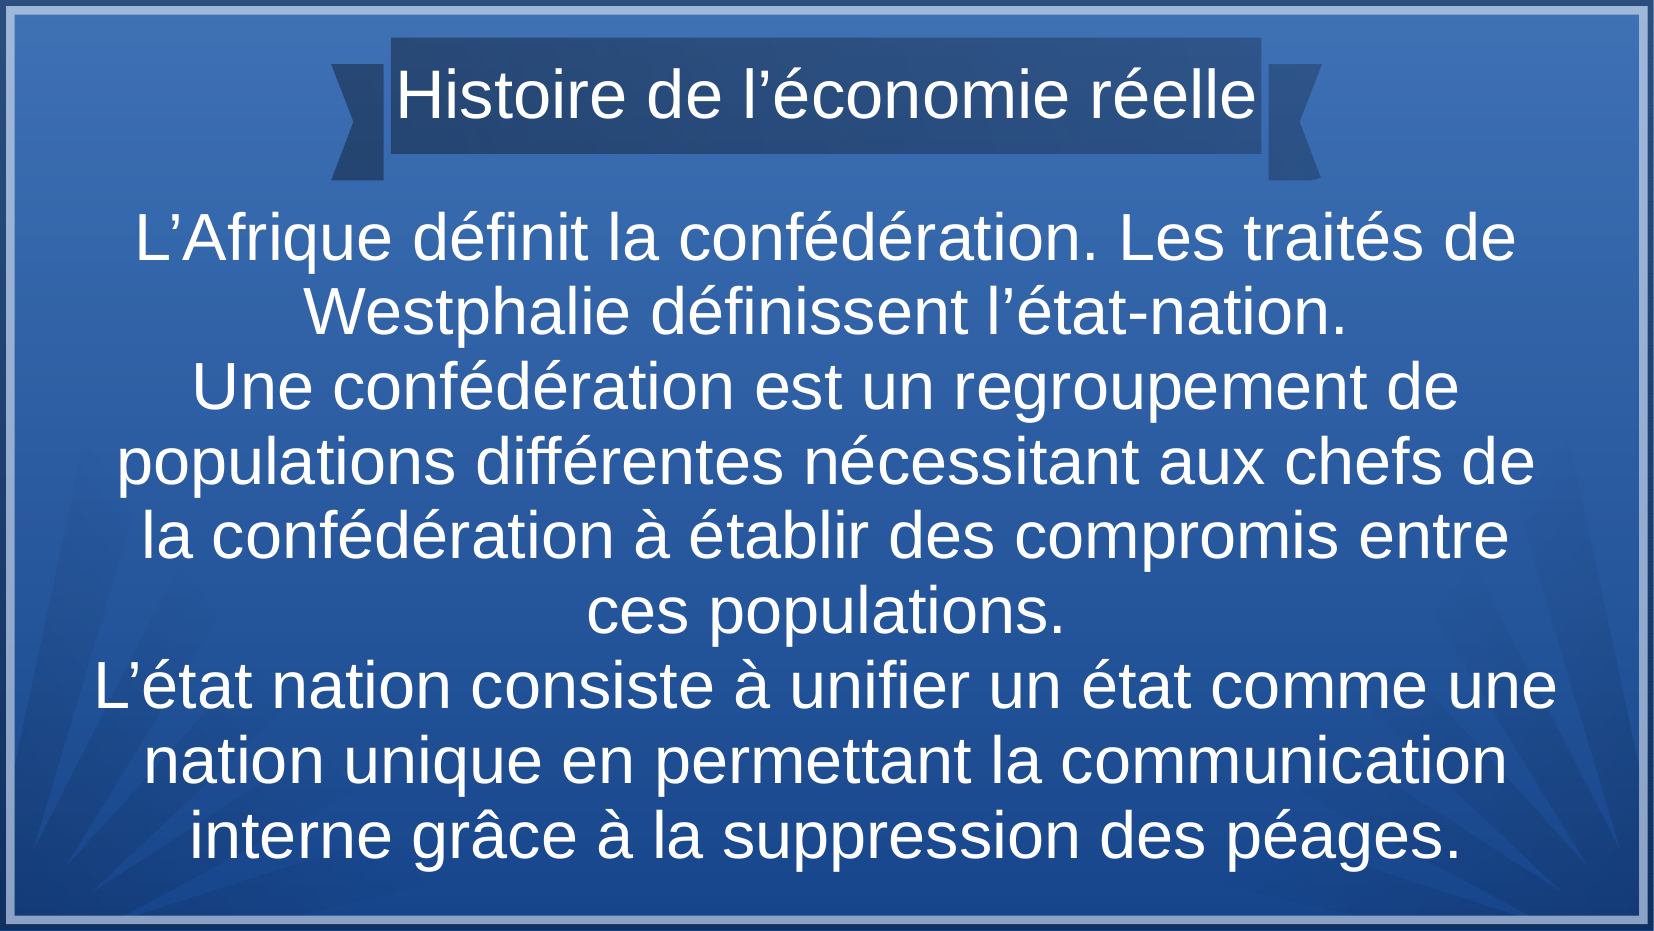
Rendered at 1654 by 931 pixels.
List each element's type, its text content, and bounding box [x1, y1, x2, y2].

title Histoire de l’économie réelle [389, 35, 1264, 154]
subtitle L’Afrique définit la confédération. Les traités de Westphalie définissent l’état-nation. Une confédération est un regroupement de populations différentes nécessitant aux chefs de la confédération à établir des compromis entre ces populations. L’état nation consiste à unifier un état comme une nation unique en permettant la communication interne grâce à la suppression des péages. [82, 199, 1571, 873]
